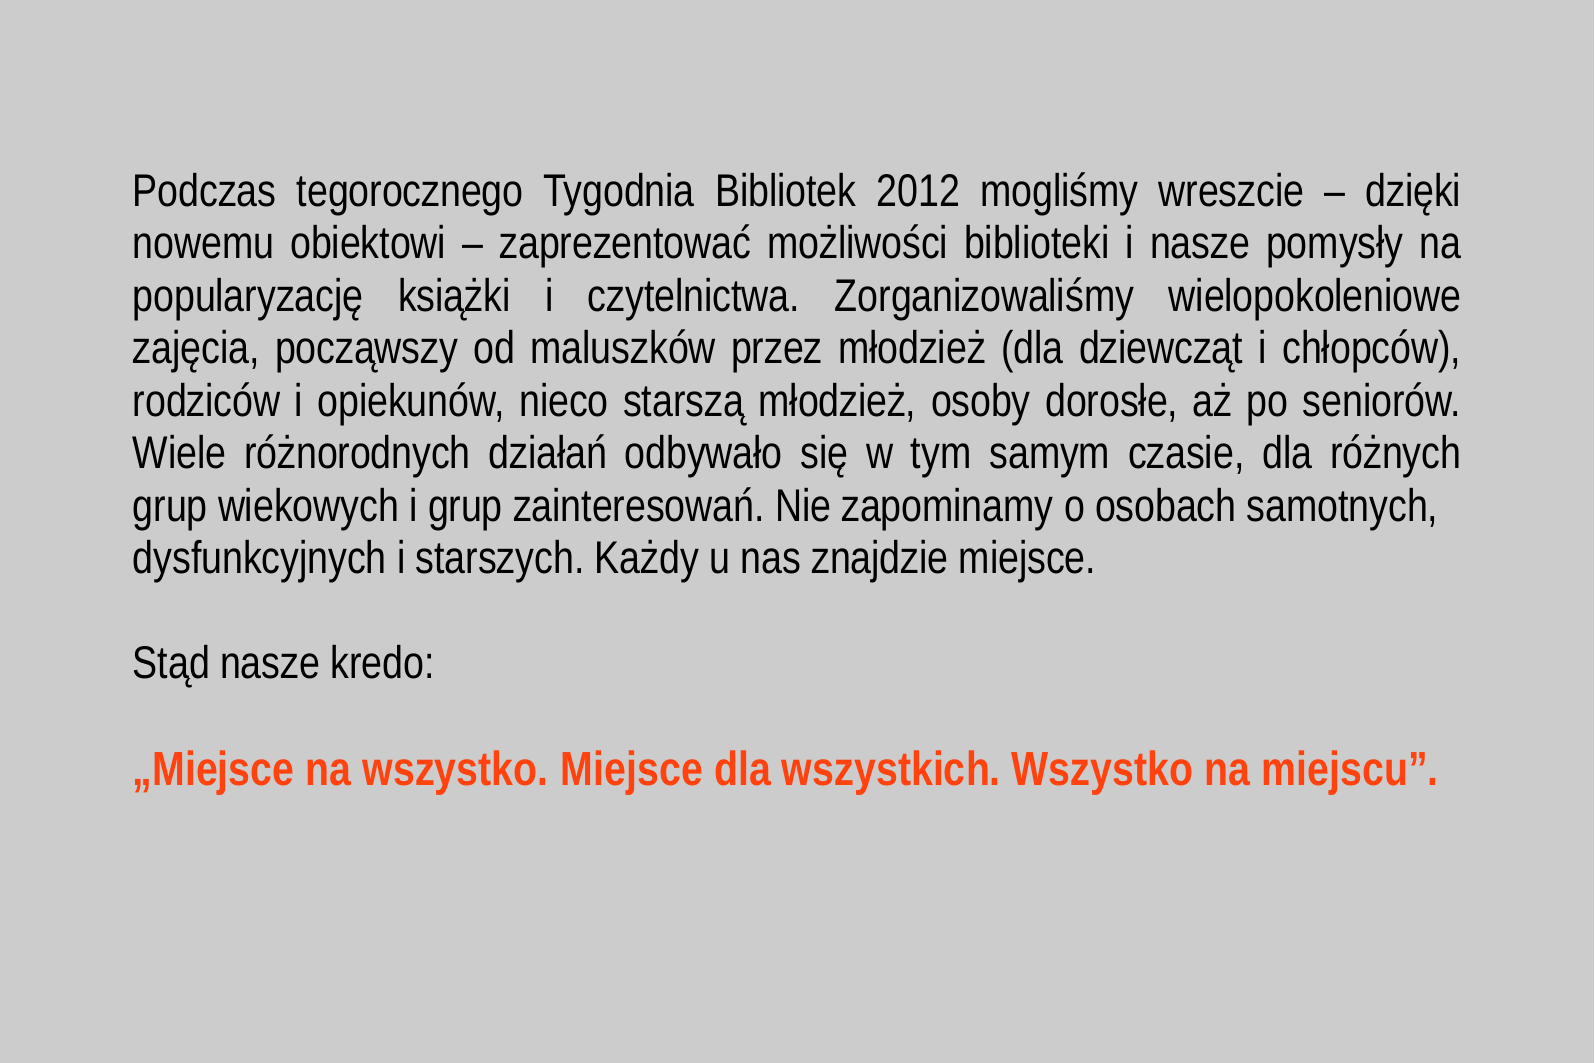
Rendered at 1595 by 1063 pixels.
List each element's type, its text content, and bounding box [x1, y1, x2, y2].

text_box Podczas tegorocznego Tygodnia Bibliotek 2012 mogliśmy wreszcie – dzięki nowemu obiektowi – zaprezentować możliwości biblioteki i nasze pomysły na popularyzację książki i czytelnictwa. Zorganizowaliśmy wielopokoleniowe zajęcia, począwszy od maluszków przez młodzież (dla dziewcząt i chłopców), rodziców i opiekunów, nieco starszą młodzież, osoby dorosłe, aż po seniorów. Wiele różnorodnych działań odbywało się w tym samym czasie, dla różnych grup wiekowych i grup zainteresowań. Nie zapominamy o osobach samotnych, dysfunkcyjnych i starszych. Każdy u nas znajdzie miejsce. Stąd nasze kredo: „Miejsce na wszystko. Miejsce dla wszystkich. Wszystko na miejscu”. [118, 156, 1477, 798]
